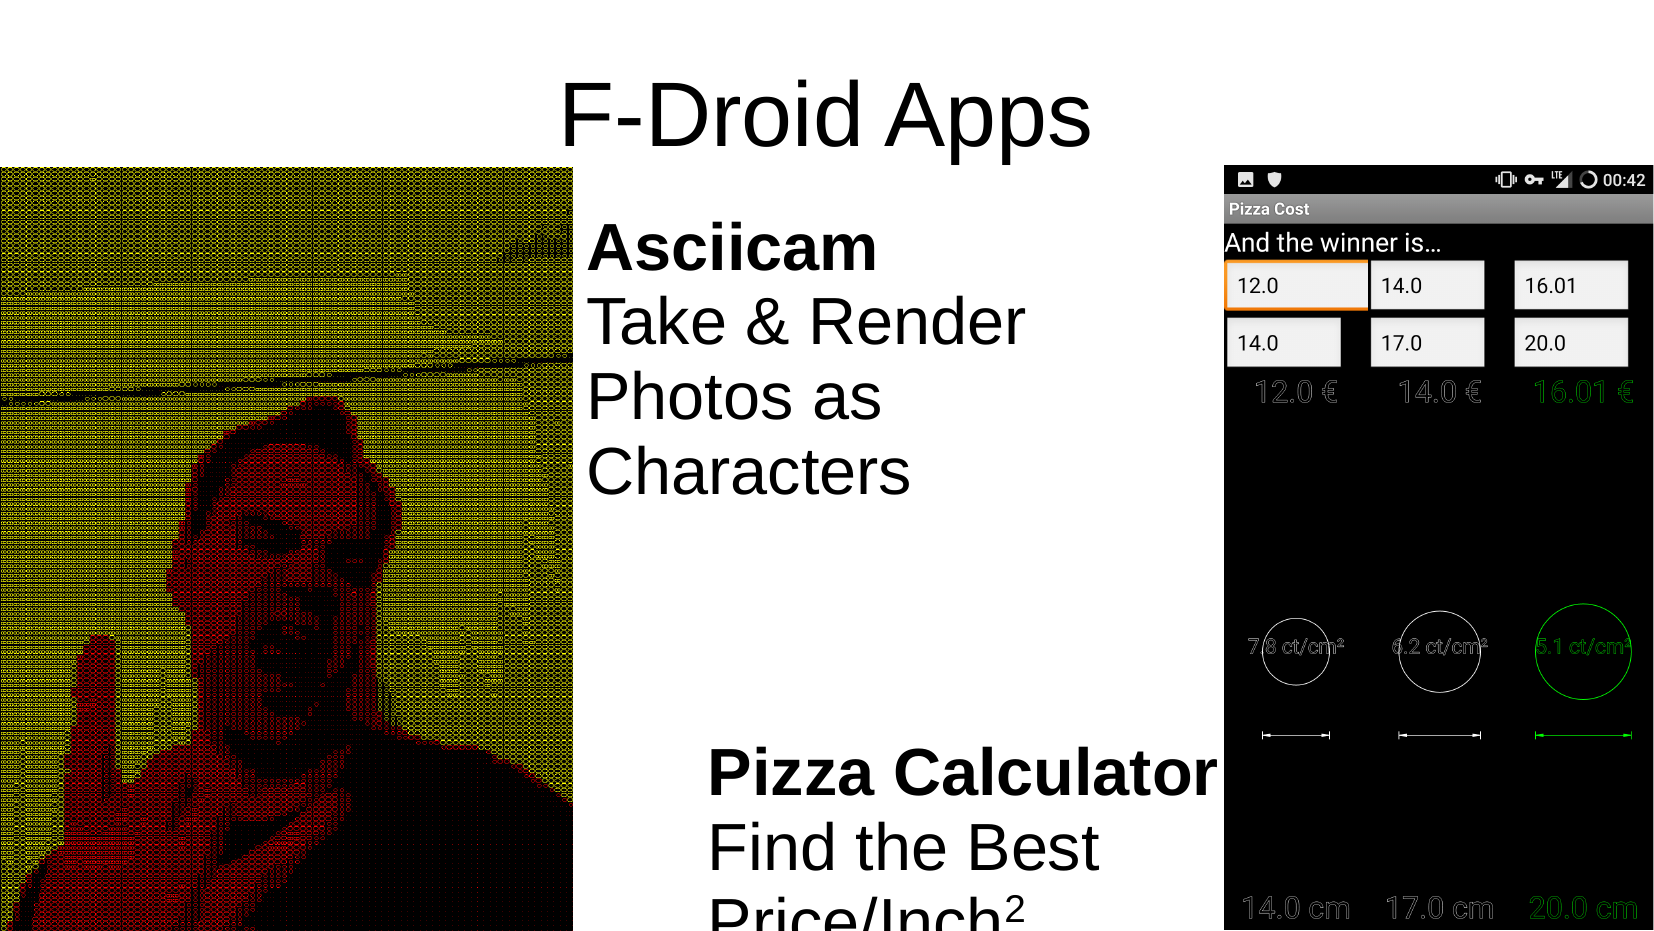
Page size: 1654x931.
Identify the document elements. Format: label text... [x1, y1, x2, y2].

title F-Droid Apps [82, 37, 1571, 193]
picture [1224, 165, 1654, 930]
text_box Asciicam Take & Render Photos as Characters [573, 202, 1057, 467]
text_box Pizza Calculator Find the Best Price/Inch2 [693, 728, 1246, 931]
picture [0, 167, 573, 931]
